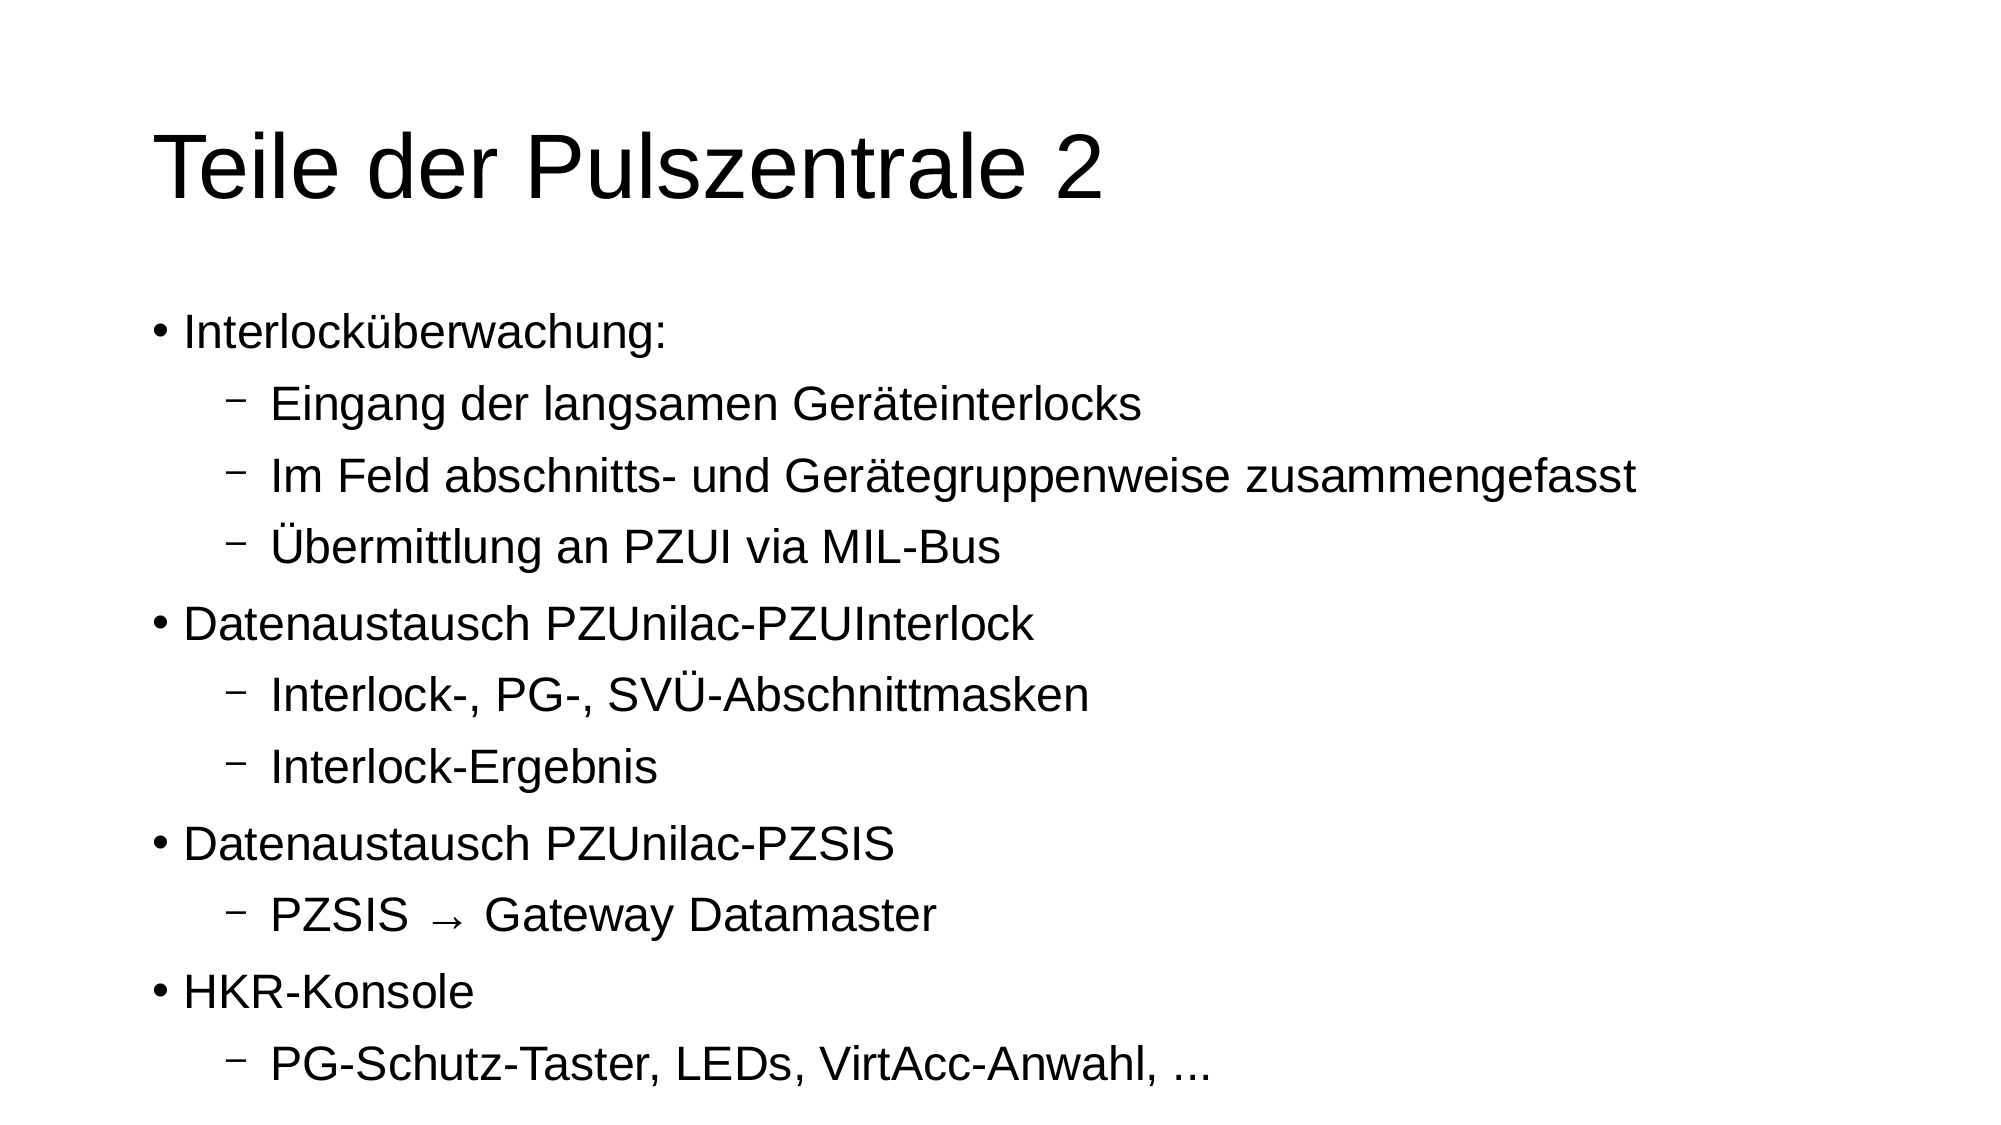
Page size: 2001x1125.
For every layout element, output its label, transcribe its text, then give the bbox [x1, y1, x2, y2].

title Teile der Pulszentrale 2 [137, 59, 1863, 278]
list Interlocküberwachung: Eingang der langsamen Geräteinterlocks Im Feld abschnitts- und Gerätegruppenweise zusammengefasst Übermittlung an PZUI via MIL-Bus Datenaustausch PZUnilac-PZUInterlock Interlock-, PG-, SVÜ-Abschnittmasken Interlock-Ergebnis Datenaustausch PZUnilac-PZSIS PZSIS → Gateway Datamaster HKR-Konsole PG-Schutz-Taster, LEDs, VirtAcc-Anwahl, ... [137, 299, 1863, 1107]
